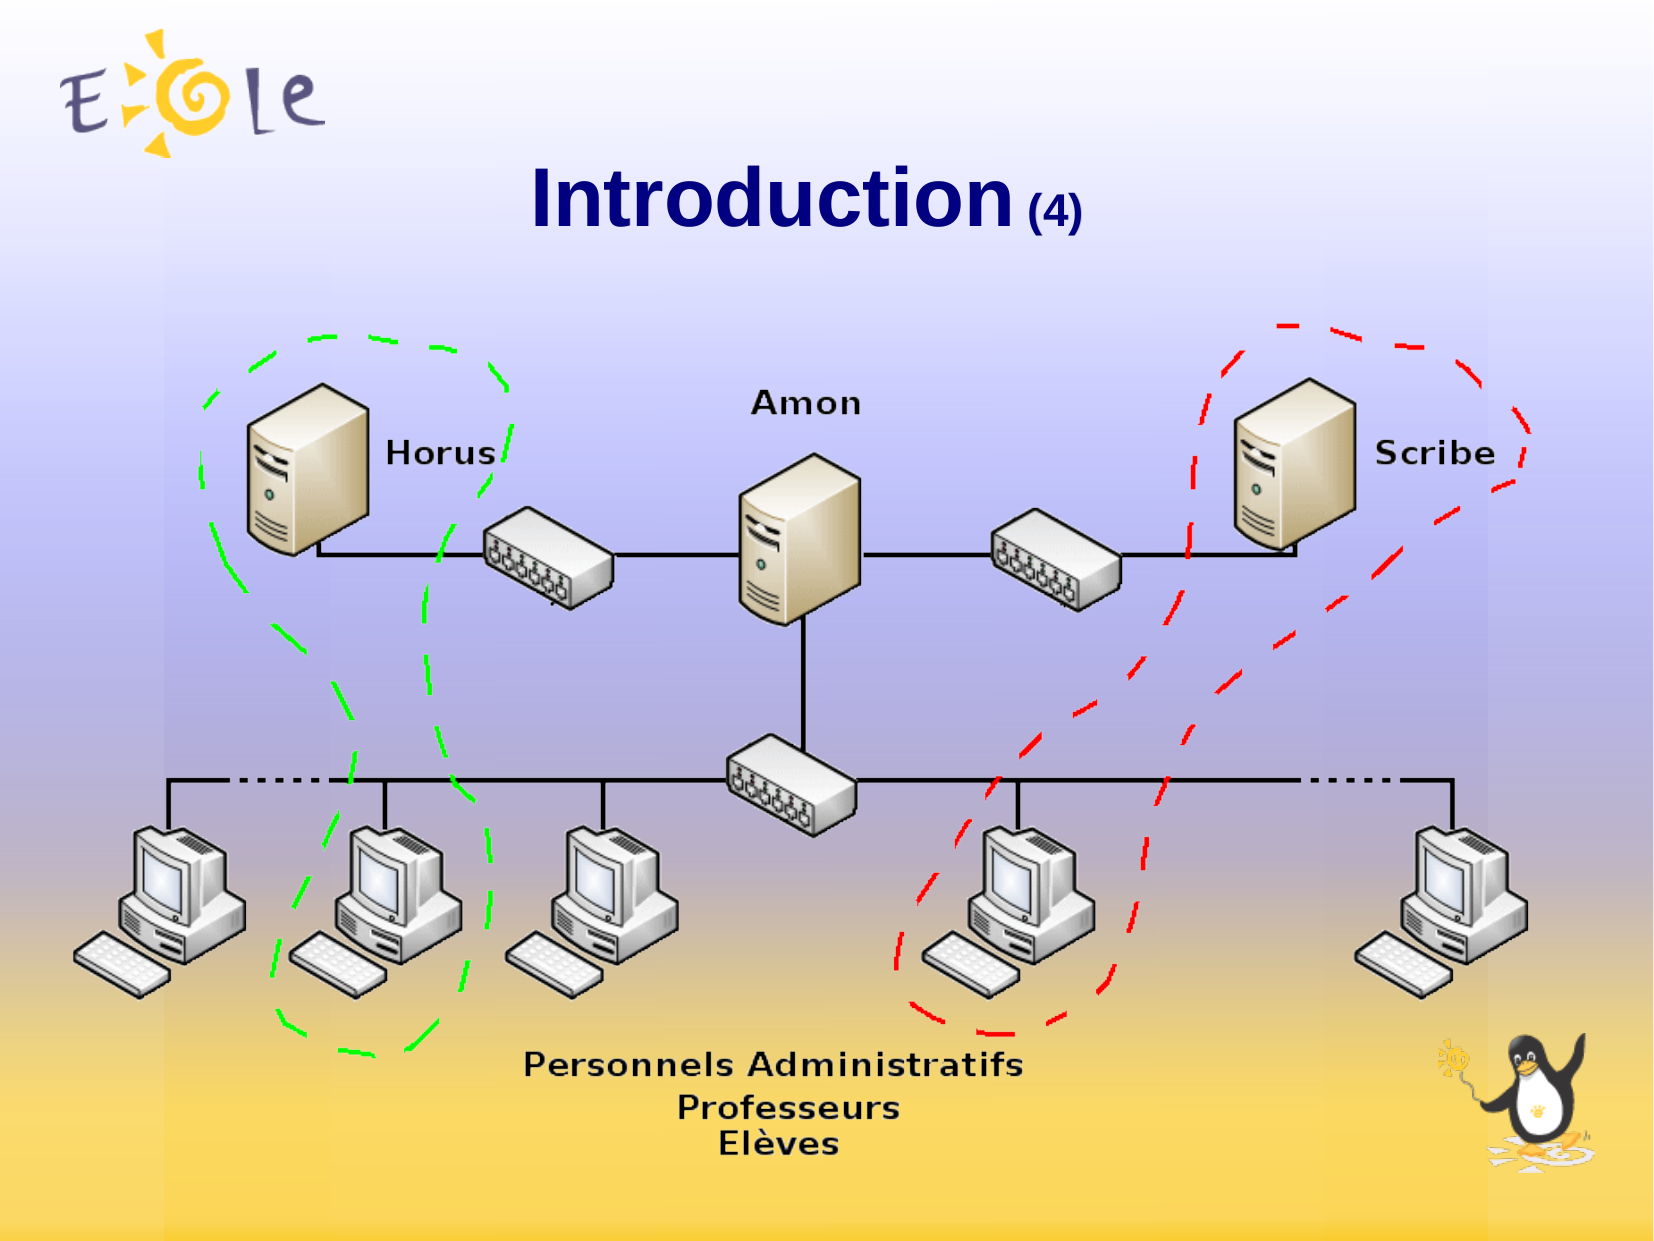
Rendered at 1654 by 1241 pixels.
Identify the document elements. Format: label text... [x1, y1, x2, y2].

text_box Introduction (4) [515, 143, 1123, 266]
picture [0, 0, 1654, 1241]
